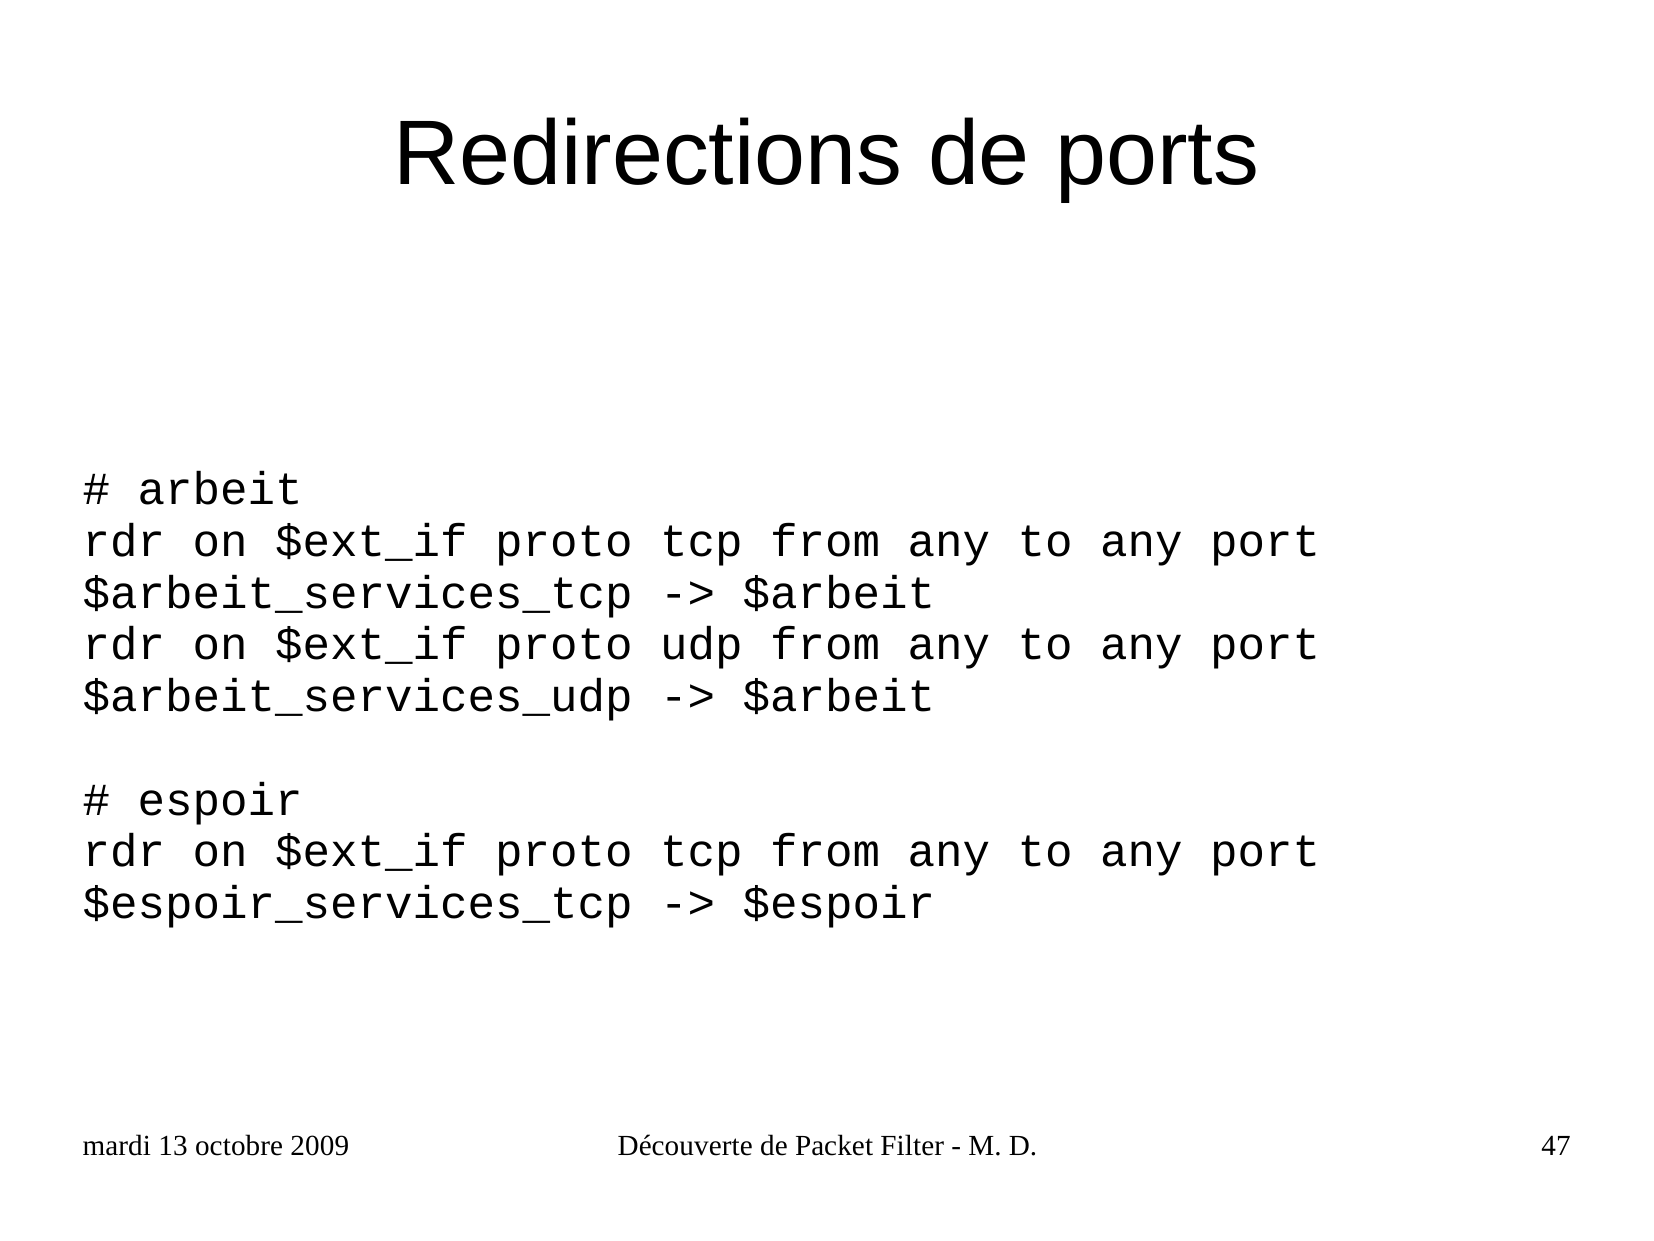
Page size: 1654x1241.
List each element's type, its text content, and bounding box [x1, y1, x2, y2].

title Redirections de ports [82, 56, 1571, 250]
subtitle # arbeit rdr on $ext_if proto tcp from any to any port $arbeit_services_tcp -> $arbeit rdr on $ext_if proto udp from any to any port $arbeit_services_udp -> $arbeit # espoir rdr on $ext_if proto tcp from any to any port $espoir_services_tcp -> $espoir [82, 297, 1571, 1102]
